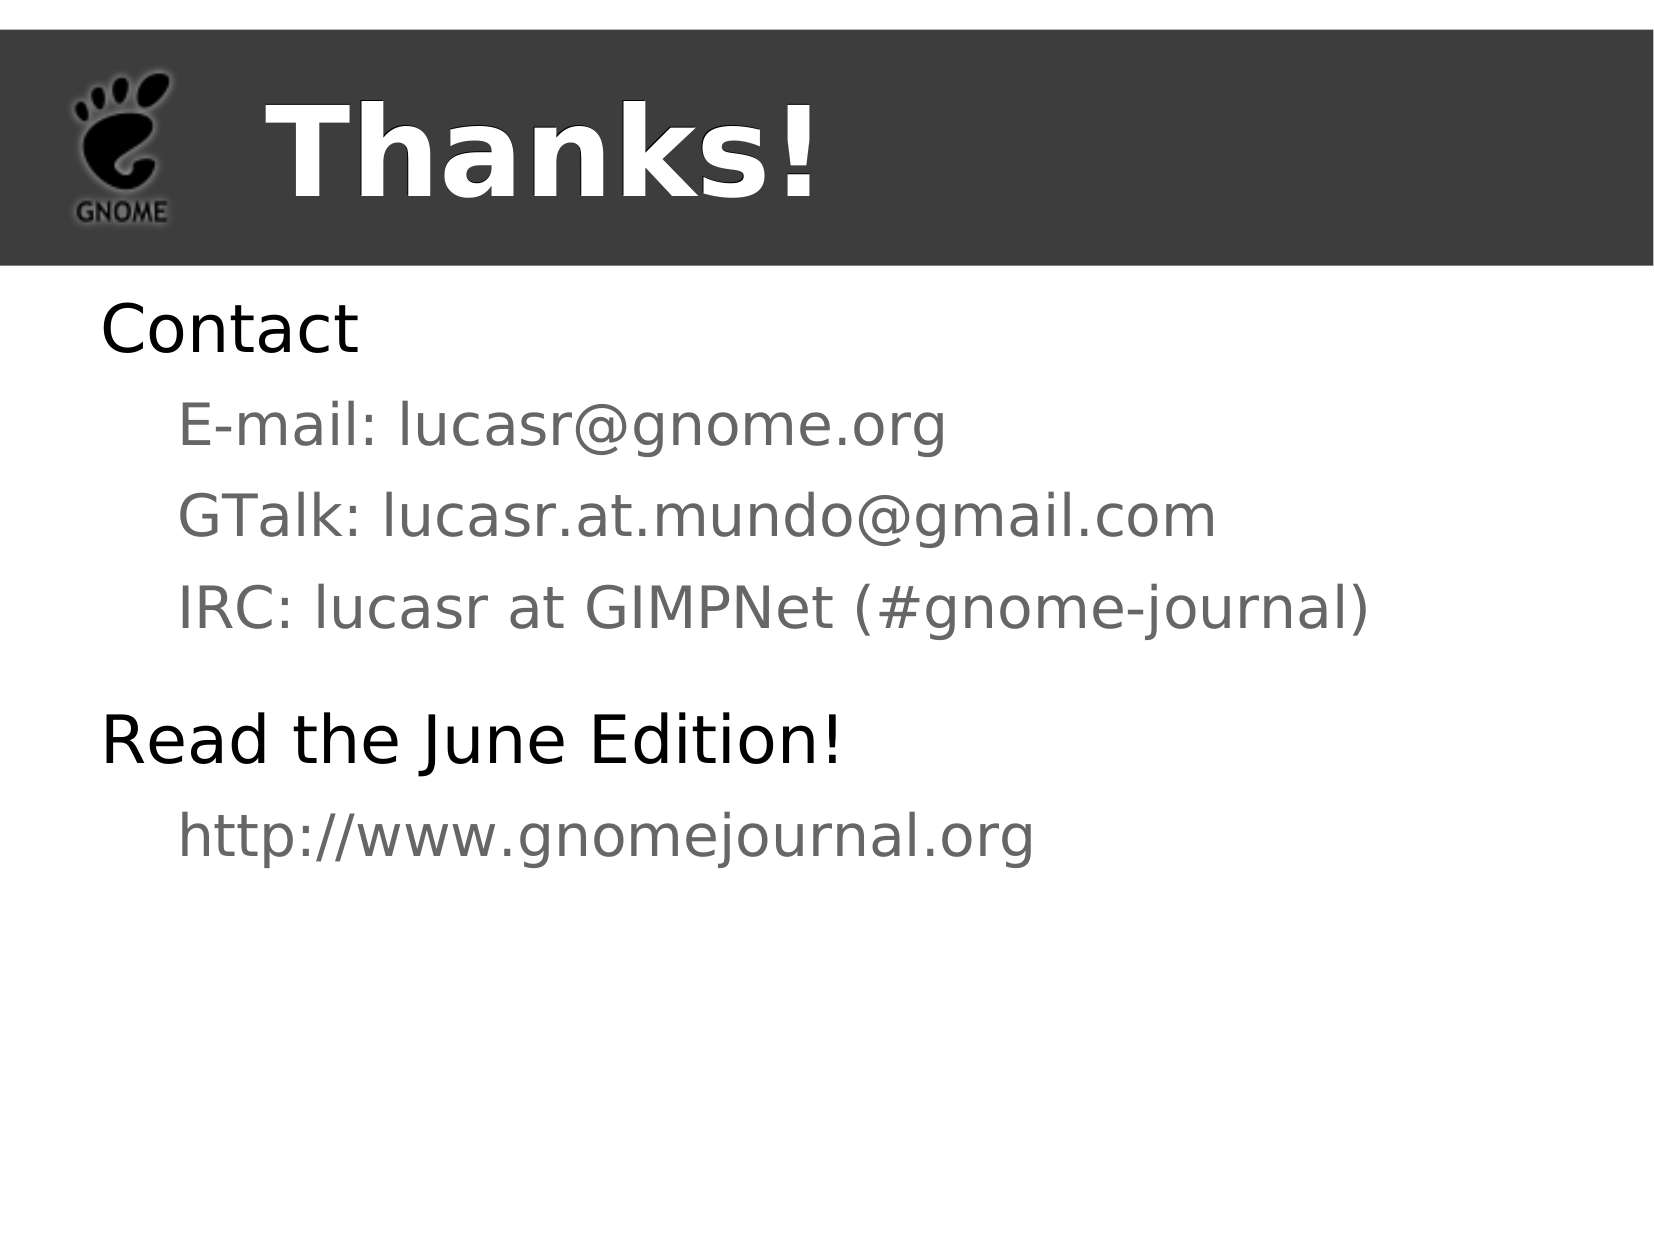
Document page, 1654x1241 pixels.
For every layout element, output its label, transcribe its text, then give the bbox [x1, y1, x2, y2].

picture [35, 60, 205, 237]
list Contact E-mail: lucasr@gnome.org GTalk: lucasr.at.mundo@gmail.com IRC: lucasr at GIMPNet (#gnome-journal) Read the June Edition! http://www.gnomejournal.org [82, 290, 1571, 1109]
title Thanks! [265, 49, 1571, 257]
